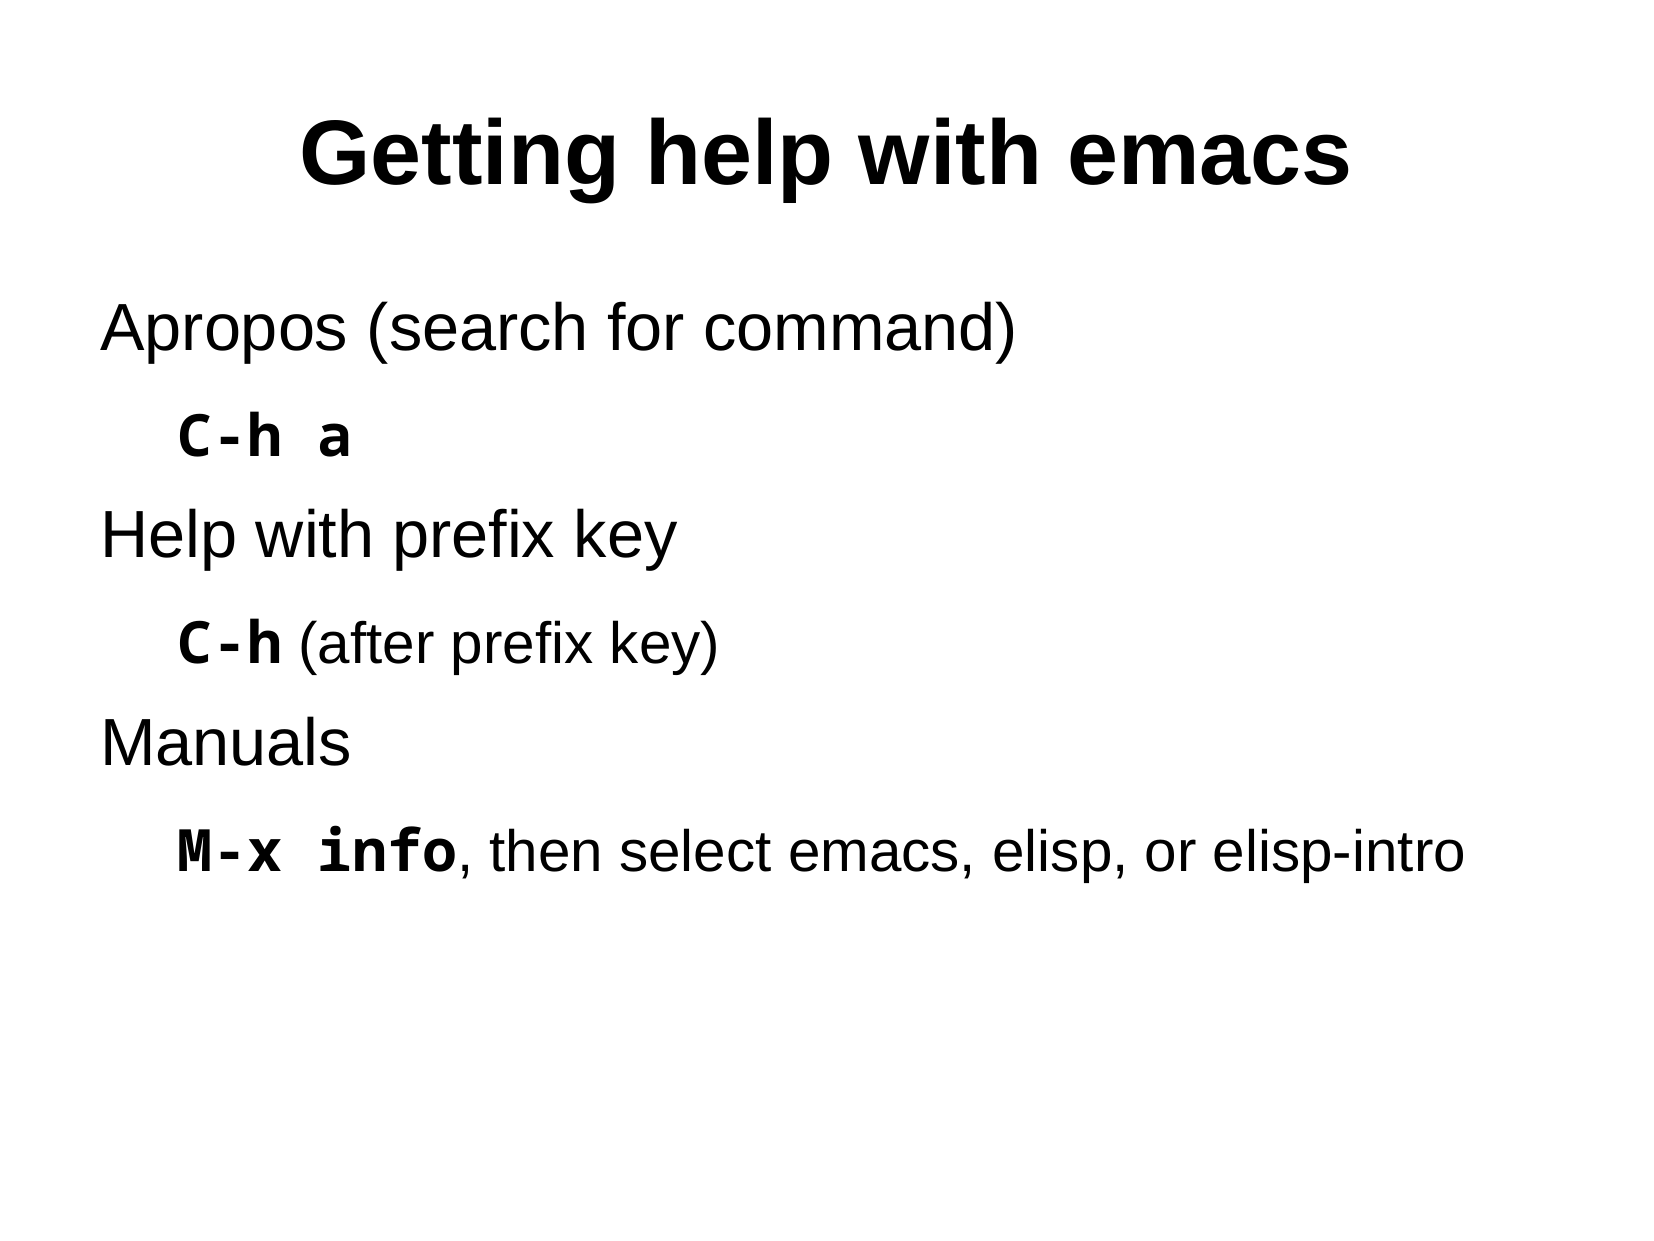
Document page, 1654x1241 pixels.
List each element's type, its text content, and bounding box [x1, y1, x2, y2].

list Apropos (search for command) C-h a Help with prefix key C-h (after prefix key) Manuals M-x info, then select emacs, elisp, or elisp-intro [82, 290, 1571, 1109]
title Getting help with emacs [82, 49, 1571, 257]
